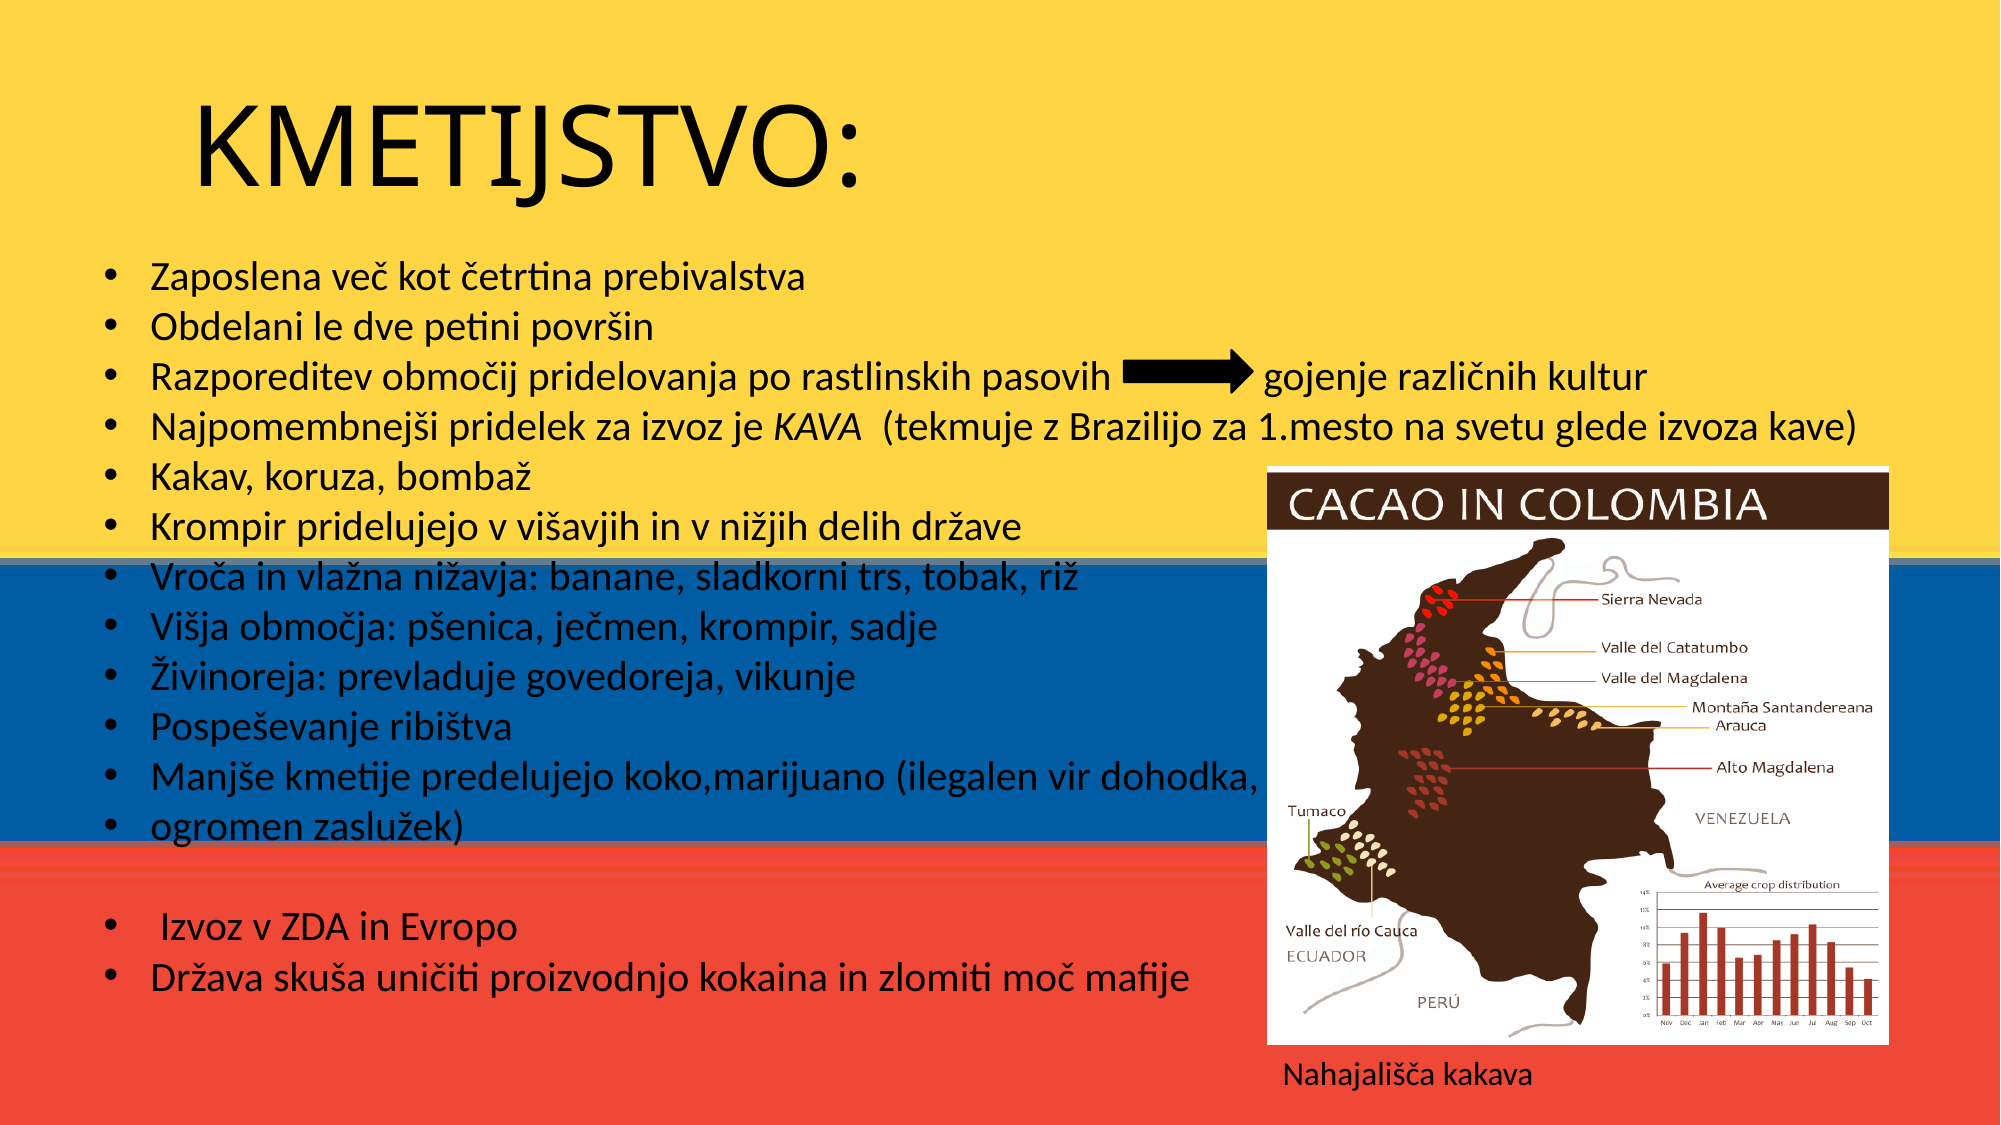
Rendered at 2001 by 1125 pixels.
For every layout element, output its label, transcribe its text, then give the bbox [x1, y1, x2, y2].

title KMEtijstvo: [175, 18, 1826, 241]
text_box Nahajališča kakava [1267, 1045, 1889, 1100]
picture [0, 0, 2000, 1125]
picture [1267, 466, 1889, 1045]
text_box Zaposlena več kot četrtina prebivalstva Obdelani le dve petini površin Razporeditev območij pridelovanja po rastlinskih pasovih gojenje različnih kultur Najpomembnejši pridelek za izvoz je KAVA (tekmuje z Brazilijo za 1.mesto na svetu glede izvoza kave) Kakav, koruza, bombaž Krompir pridelujejo v višavjih in v nižjih delih države Vroča in vlažna nižavja: banane, sladkorni trs, tobak, riž Višja območja: pšenica, ječmen, krompir, sadje Živinoreja: prevladuje govedoreja, vikunje Pospeševanje ribištva Manjše kmetije predelujejo koko,marijuano (ilegalen vir dohodka, ogromen zaslužek) Izvoz v ZDA in Evropo Država skuša uničiti proizvodnjo kokaina in zlomiti moč mafije [88, 241, 1946, 1125]
text_box [1123, 350, 1253, 393]
